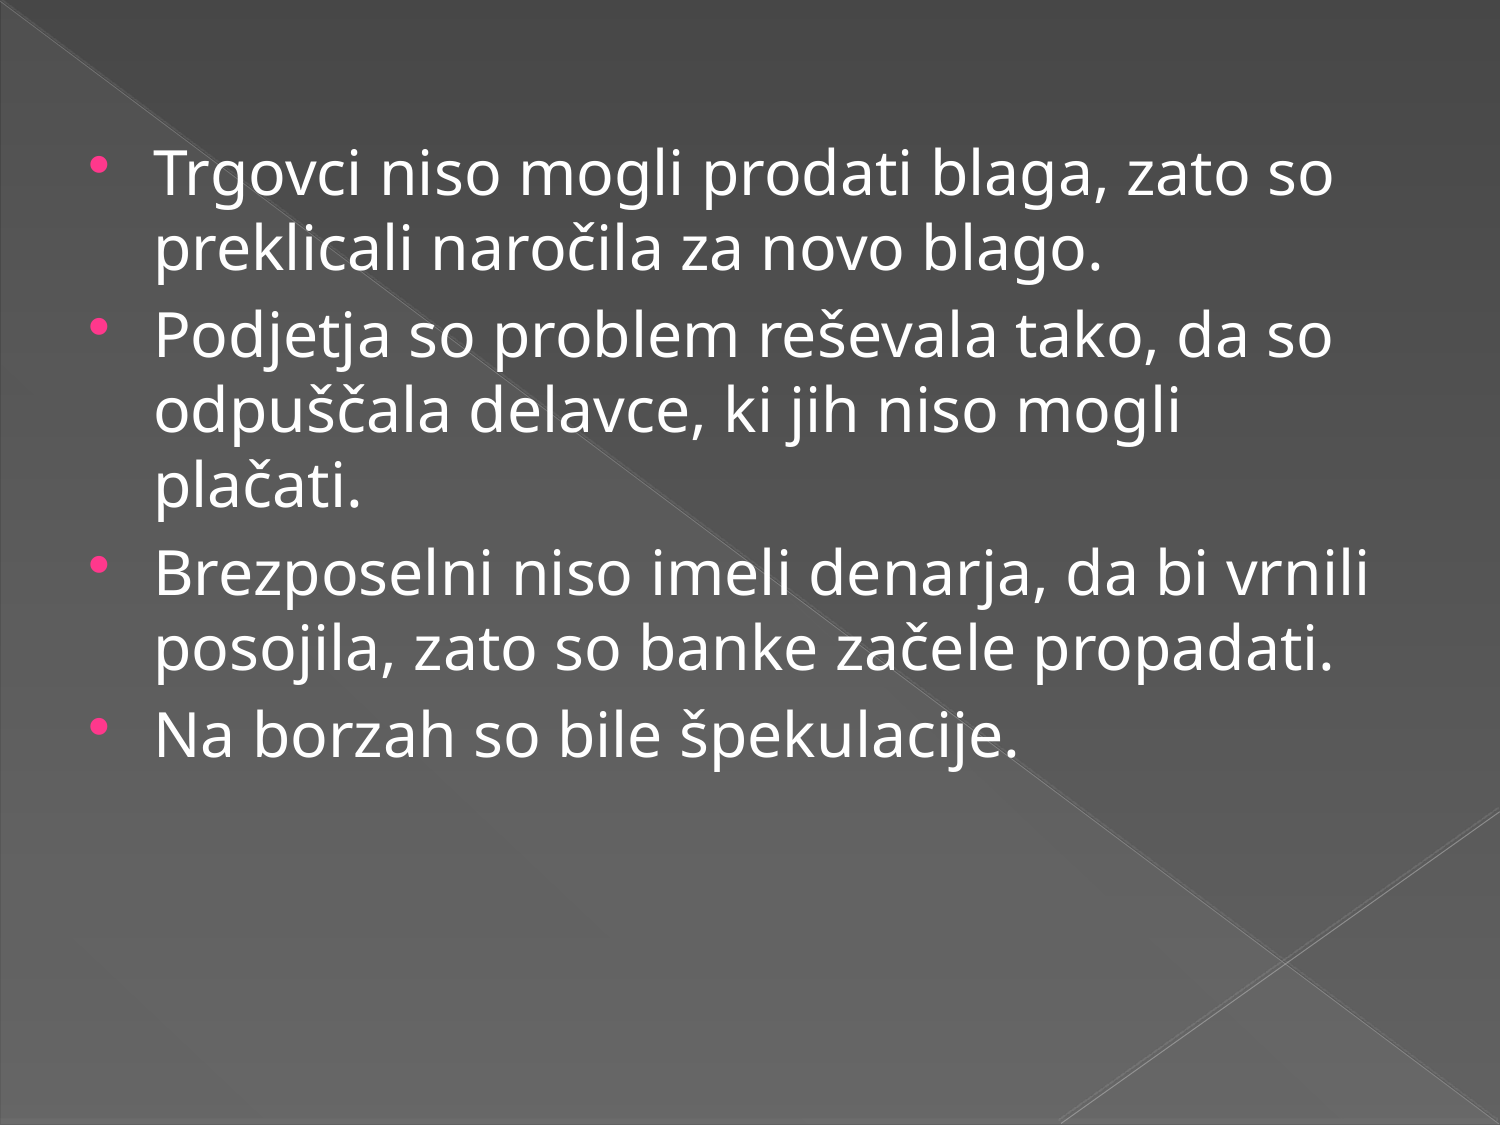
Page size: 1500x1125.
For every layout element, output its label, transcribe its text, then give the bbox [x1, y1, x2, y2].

list Trgovci niso mogli prodati blaga, zato so preklicali naročila za novo blago. Podjetja so problem reševala tako, da so odpuščala delavce, ki jih niso mogli plačati. Brezposelni niso imeli denarja, da bi vrnili posojila, zato so banke začele propadati. Na borzah so bile špekulacije. [64, 125, 1425, 1059]
